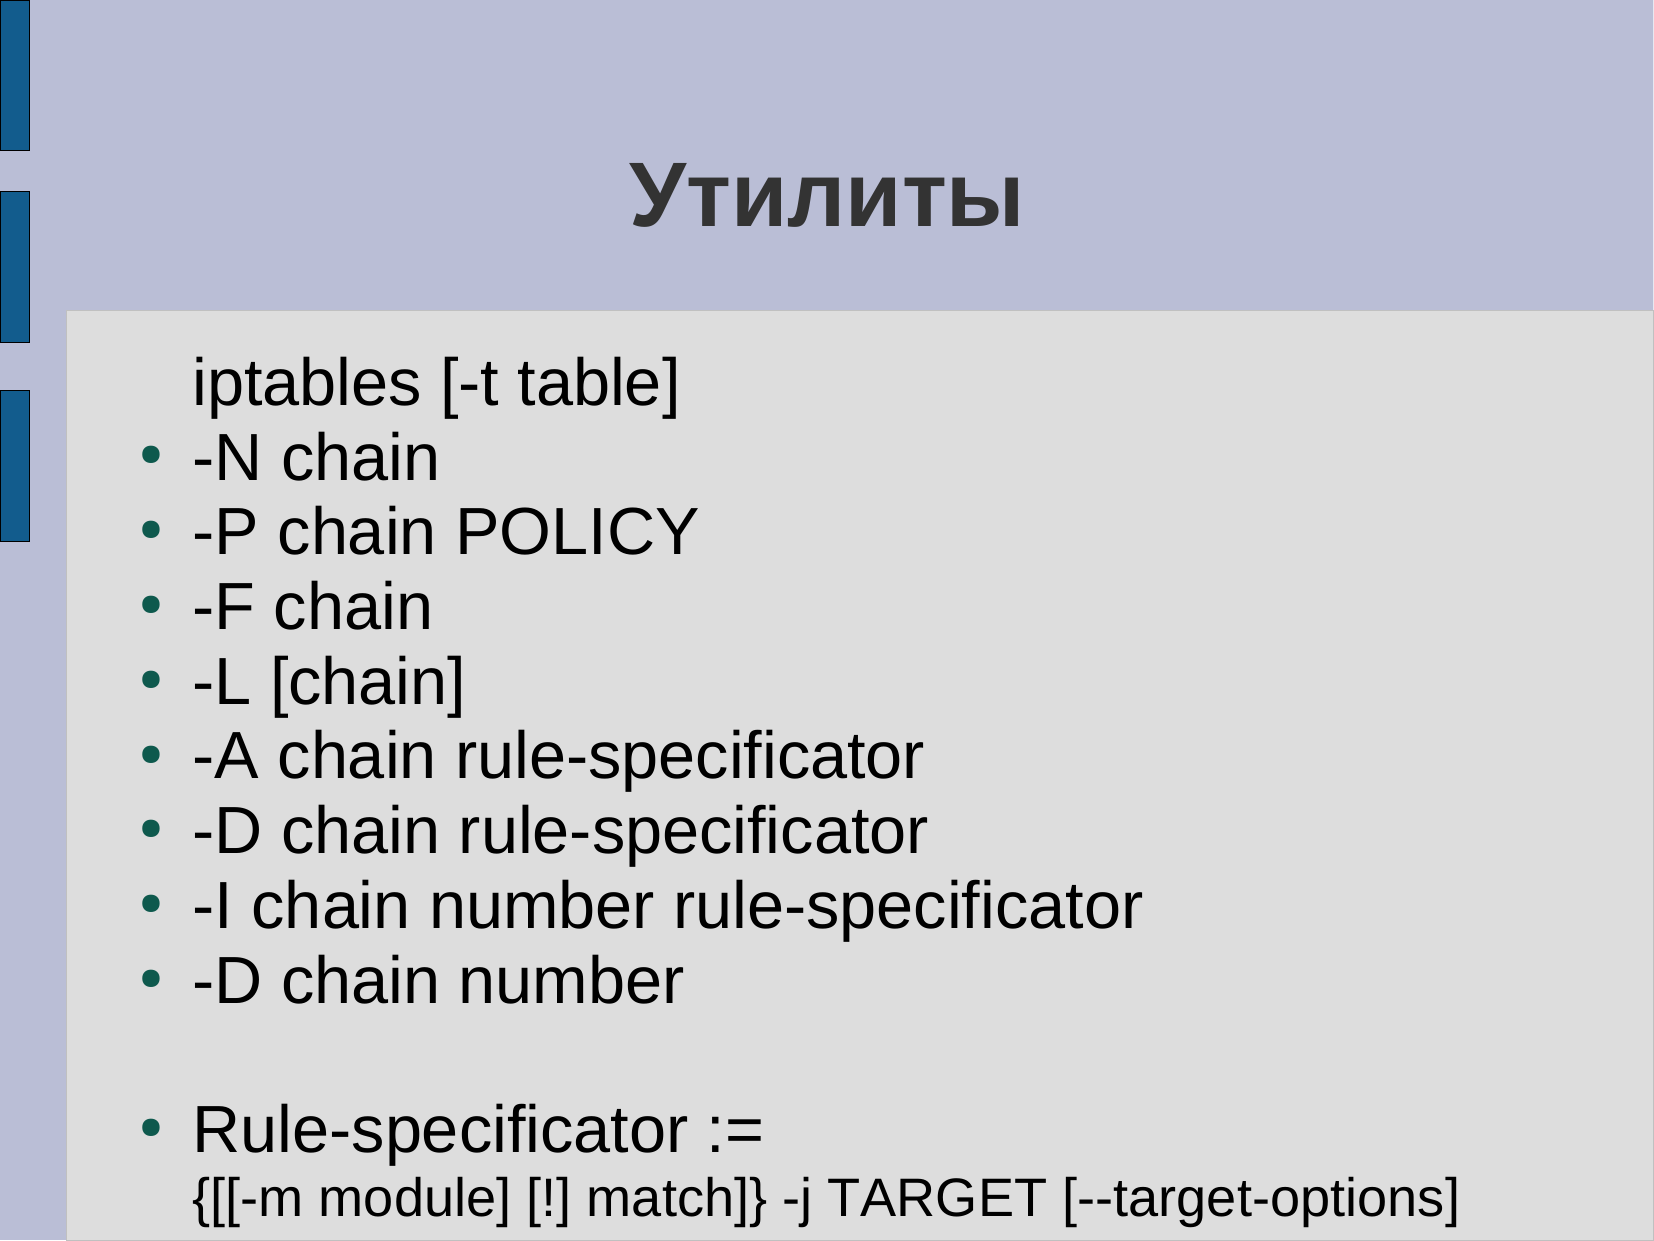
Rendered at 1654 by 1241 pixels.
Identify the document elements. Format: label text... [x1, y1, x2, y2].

title Утилиты [121, 91, 1534, 299]
list iptables [-t table] -N chain -P chain POLICY -F chain -L [chain] -A chain rule-specificator -D chain rule-specificator -I chain number rule-specificator -D chain number Rule-specificator := {[[-m module] [!] match]} -j TARGET [--target-options] [121, 344, 1534, 1228]
